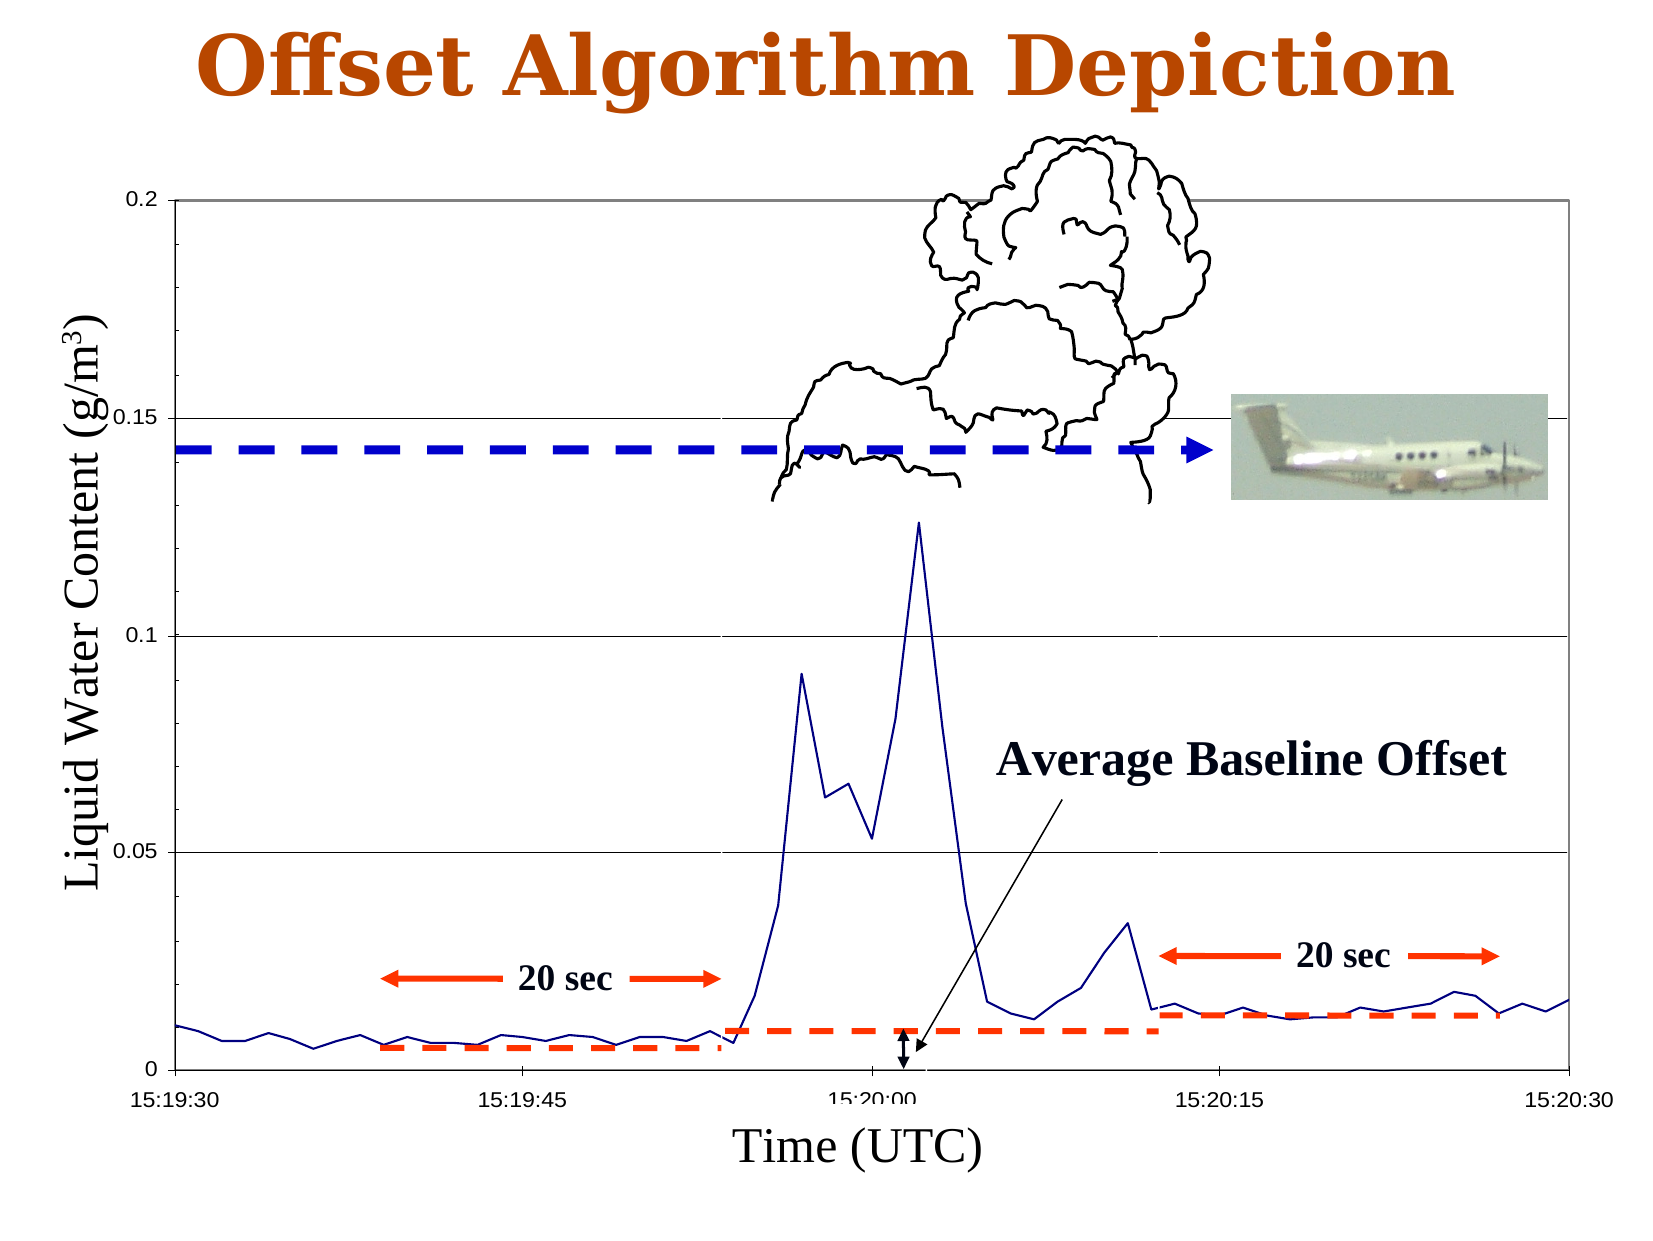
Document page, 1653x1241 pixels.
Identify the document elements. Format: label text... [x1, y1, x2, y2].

text_box 20 sec [503, 951, 630, 1006]
text_box Time (UTC)‏ [717, 1104, 1008, 1172]
chart [25, 149, 1653, 1201]
text_box Average Baseline Offset [981, 727, 1523, 794]
picture [1231, 394, 1548, 500]
text_box [772, 136, 1210, 503]
text_box 20 sec [1281, 928, 1408, 983]
text_box Liquid Water Content (g/m3)‏ [39, 271, 110, 907]
text_box Offset Algorithm Depiction [0, 18, 1653, 115]
